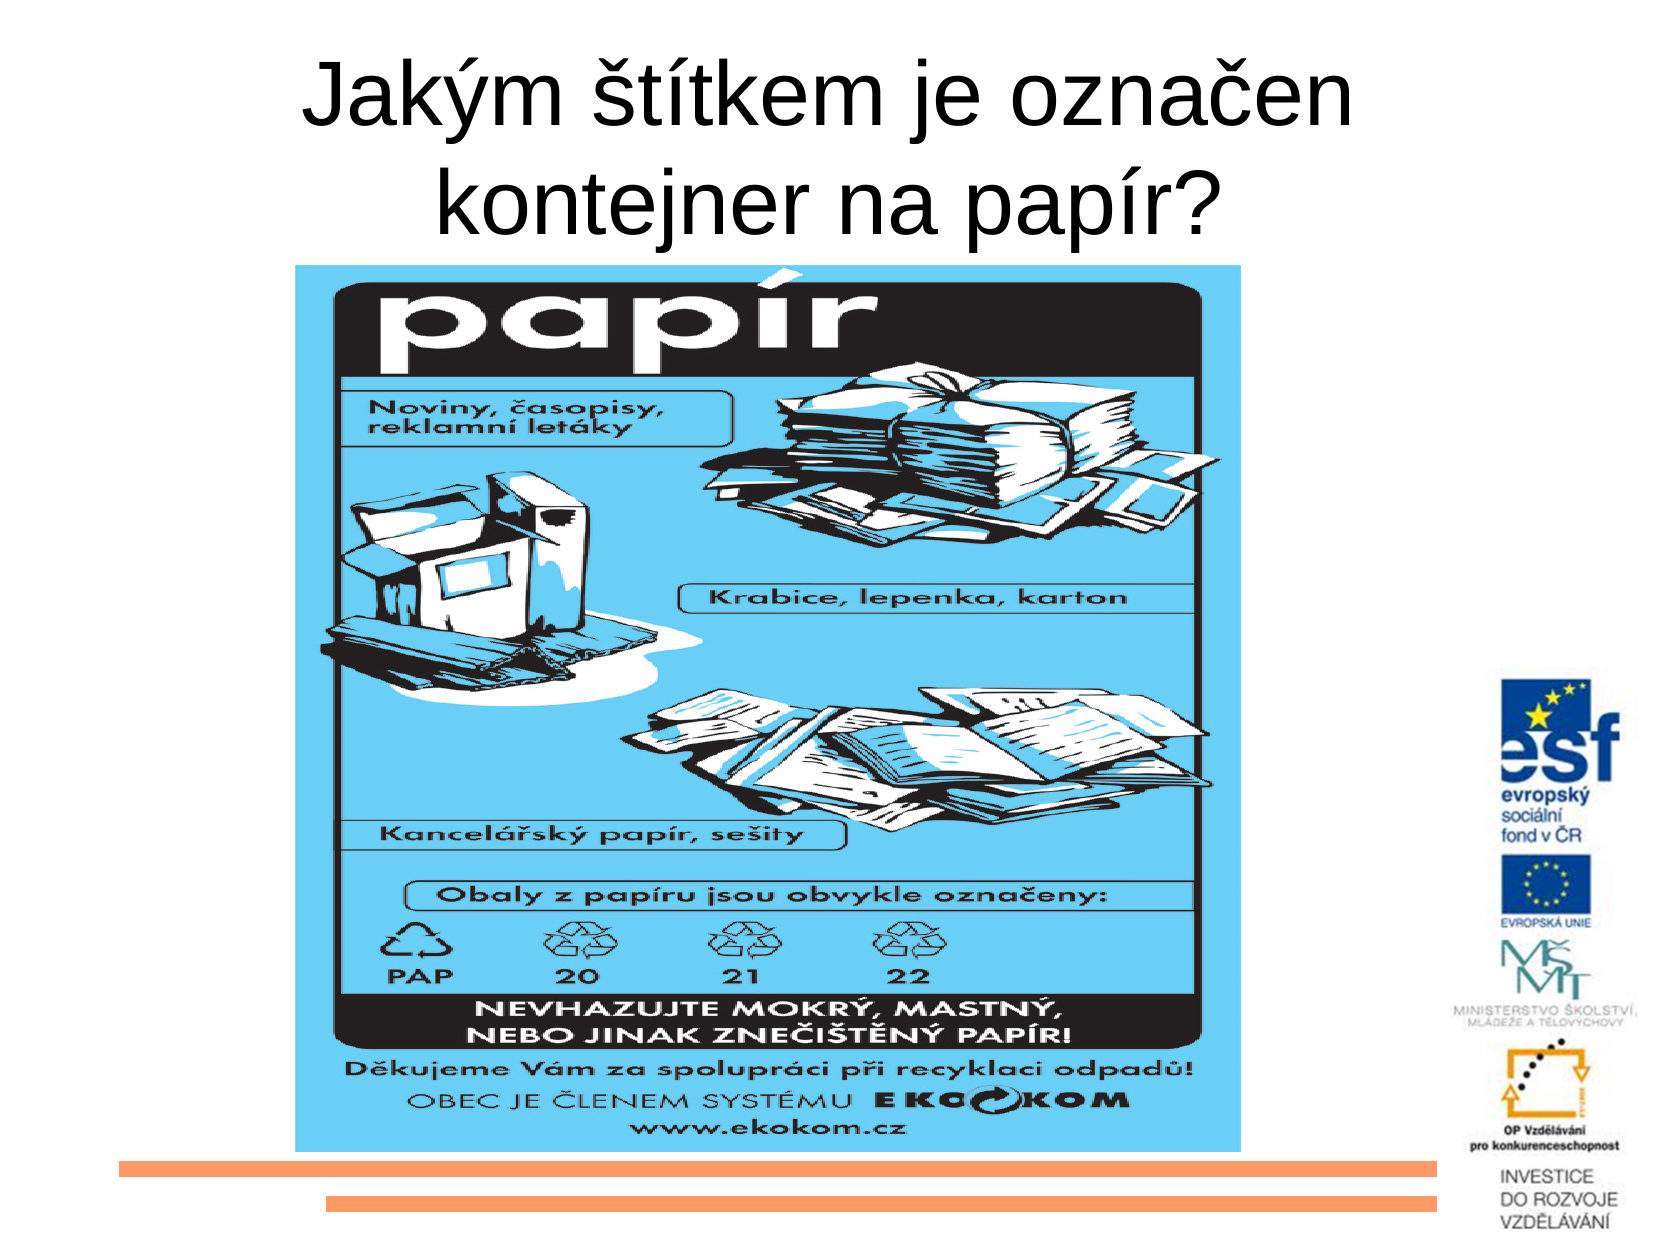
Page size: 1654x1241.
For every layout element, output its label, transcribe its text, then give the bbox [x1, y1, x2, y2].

title Jakým štítkem je označen kontejner na papír? [123, 40, 1536, 246]
picture [1437, 667, 1654, 1241]
picture [295, 265, 1241, 1152]
